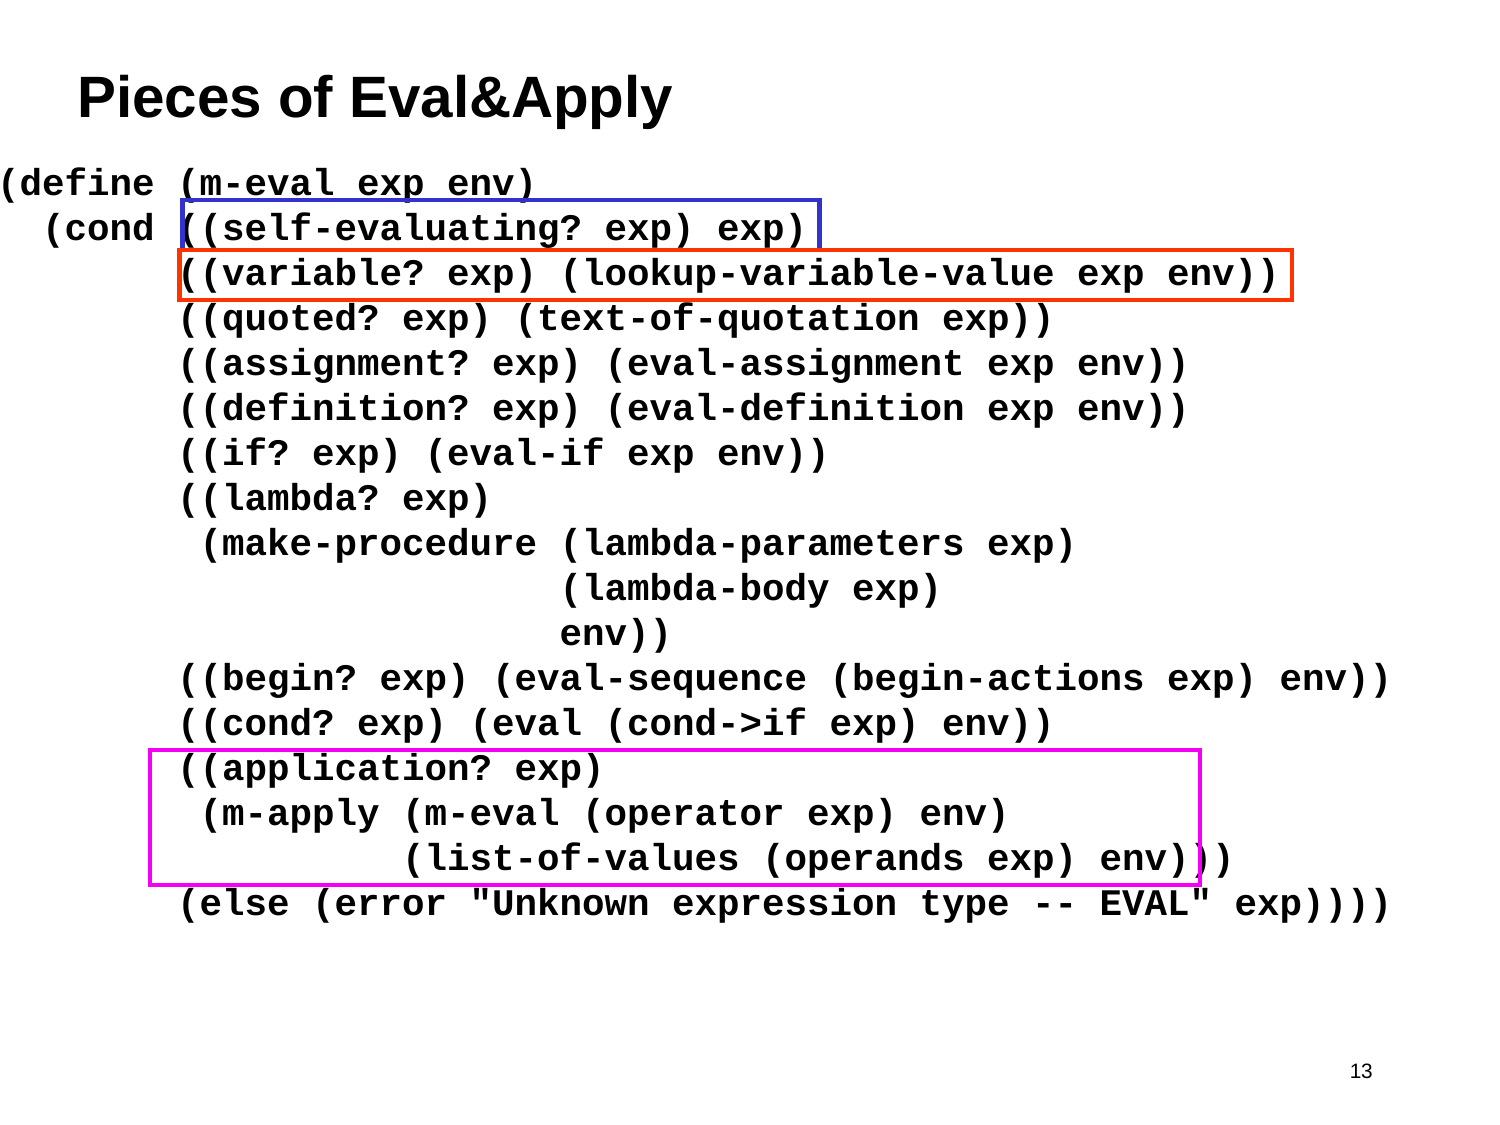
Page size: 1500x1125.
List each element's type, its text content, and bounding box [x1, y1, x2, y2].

text_box (define (m-eval exp env) (cond ((self-evaluating? exp) exp) ((variable? exp) (lookup-variable-value exp env)) ((quoted? exp) (text-of-quotation exp)) ((assignment? exp) (eval-assignment exp env)) ((definition? exp) (eval-definition exp env)) ((if? exp) (eval-if exp env)) ((lambda? exp) (make-procedure (lambda-parameters exp) (lambda-body exp) env)) ((begin? exp) (eval-sequence (begin-actions exp) env)) ((cond? exp) (eval (cond->if exp) env)) ((application? exp) (m-apply (m-eval (operator exp) env) (list-of-values (operands exp) env))) (else (error "Unknown expression type -- EVAL" exp)))) [0, 149, 1408, 931]
text_box <number> [1025, 1049, 1388, 1101]
text_box Pieces of Eval&Apply [62, 24, 1338, 149]
